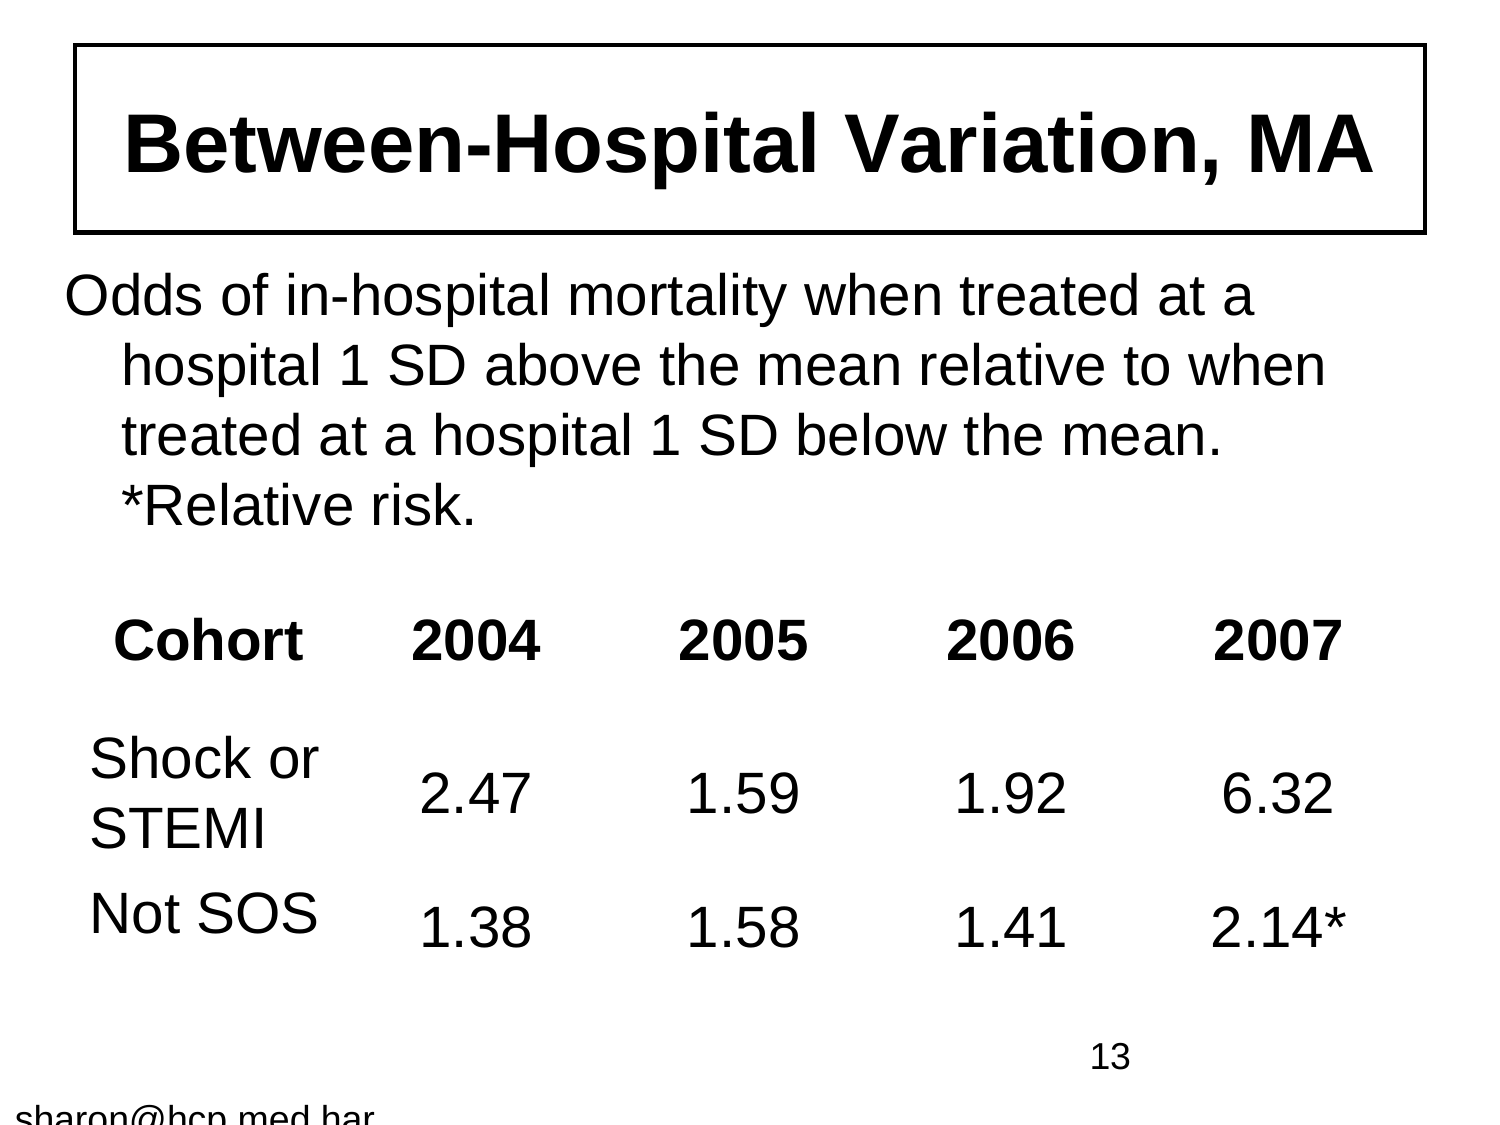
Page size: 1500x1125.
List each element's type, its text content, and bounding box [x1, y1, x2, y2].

table_cell 2.14* [1145, 868, 1412, 980]
table_cell 2.47 [342, 712, 610, 868]
table_cell 1.58 [610, 868, 878, 980]
table_header 2004 [342, 563, 610, 712]
table_cell Not SOS [75, 868, 342, 980]
table_header Cohort [75, 563, 342, 712]
list Odds of in-hospital mortality when treated at a hospital 1 SD above the mean relative to when treated at a hospital 1 SD below the mean. *Relative risk. [50, 249, 1463, 563]
table_cell 1.92 [878, 712, 1145, 868]
table_header 2006 [878, 563, 1145, 712]
table_cell 6.32 [1145, 712, 1412, 868]
title Between-Hospital Variation, MA [75, 45, 1426, 233]
table_cell 1.41 [878, 868, 1145, 980]
table_cell 1.59 [610, 712, 878, 868]
table_header 2005 [610, 563, 878, 712]
table_header 2007 [1145, 563, 1412, 712]
table_cell Shock or STEMI [75, 712, 342, 868]
table_cell 1.38 [342, 868, 610, 980]
